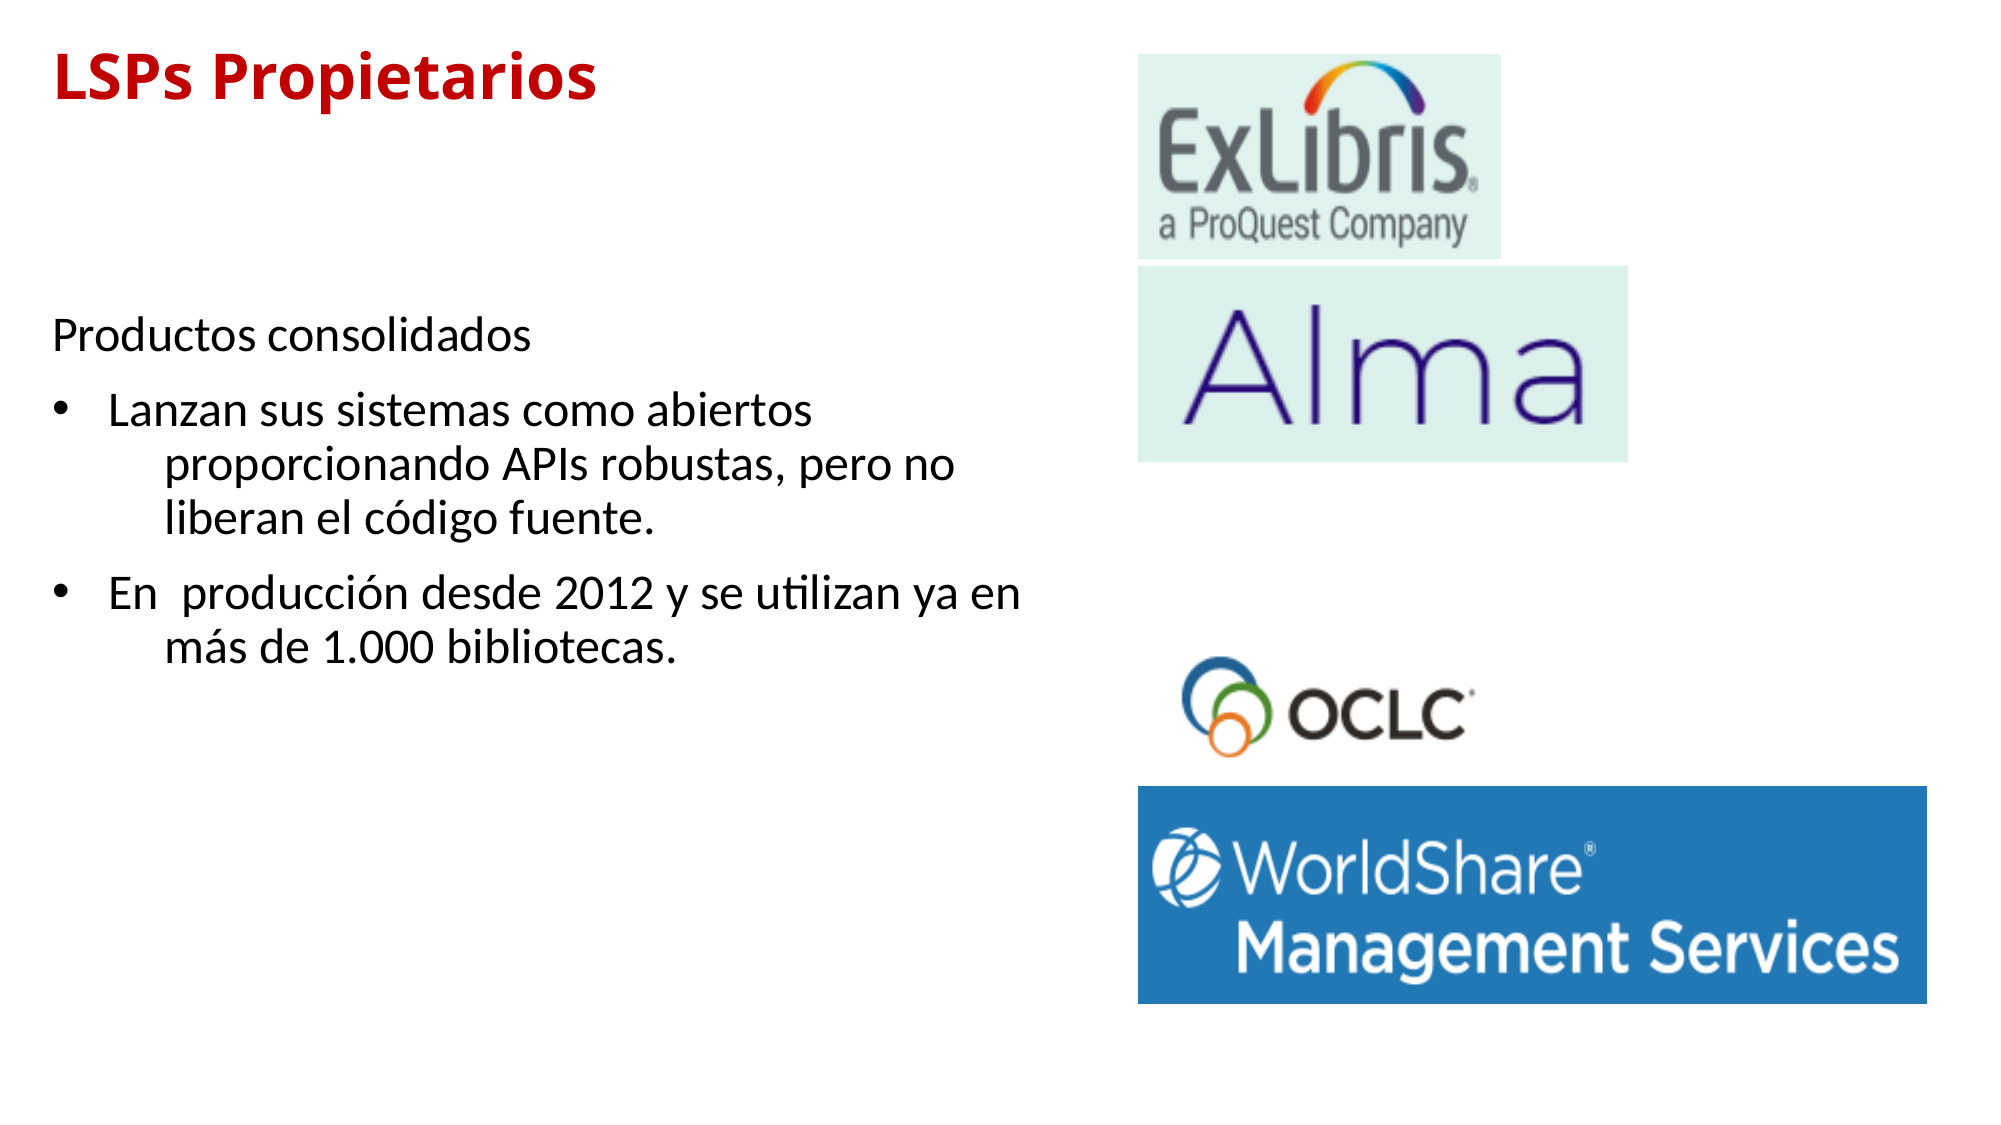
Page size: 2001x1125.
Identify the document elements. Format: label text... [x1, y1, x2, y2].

title LSPs Propietarios [37, 36, 645, 197]
list Productos consolidados Lanzan sus sistemas como abiertos proporcionando APIs robustas, pero no liberan el código fuente. En producción desde 2012 y se utilizan ya en más de 1.000 bibliotecas. [37, 301, 1049, 811]
picture [1138, 597, 1927, 1004]
picture [1138, 266, 1628, 462]
picture [1138, 54, 1501, 259]
